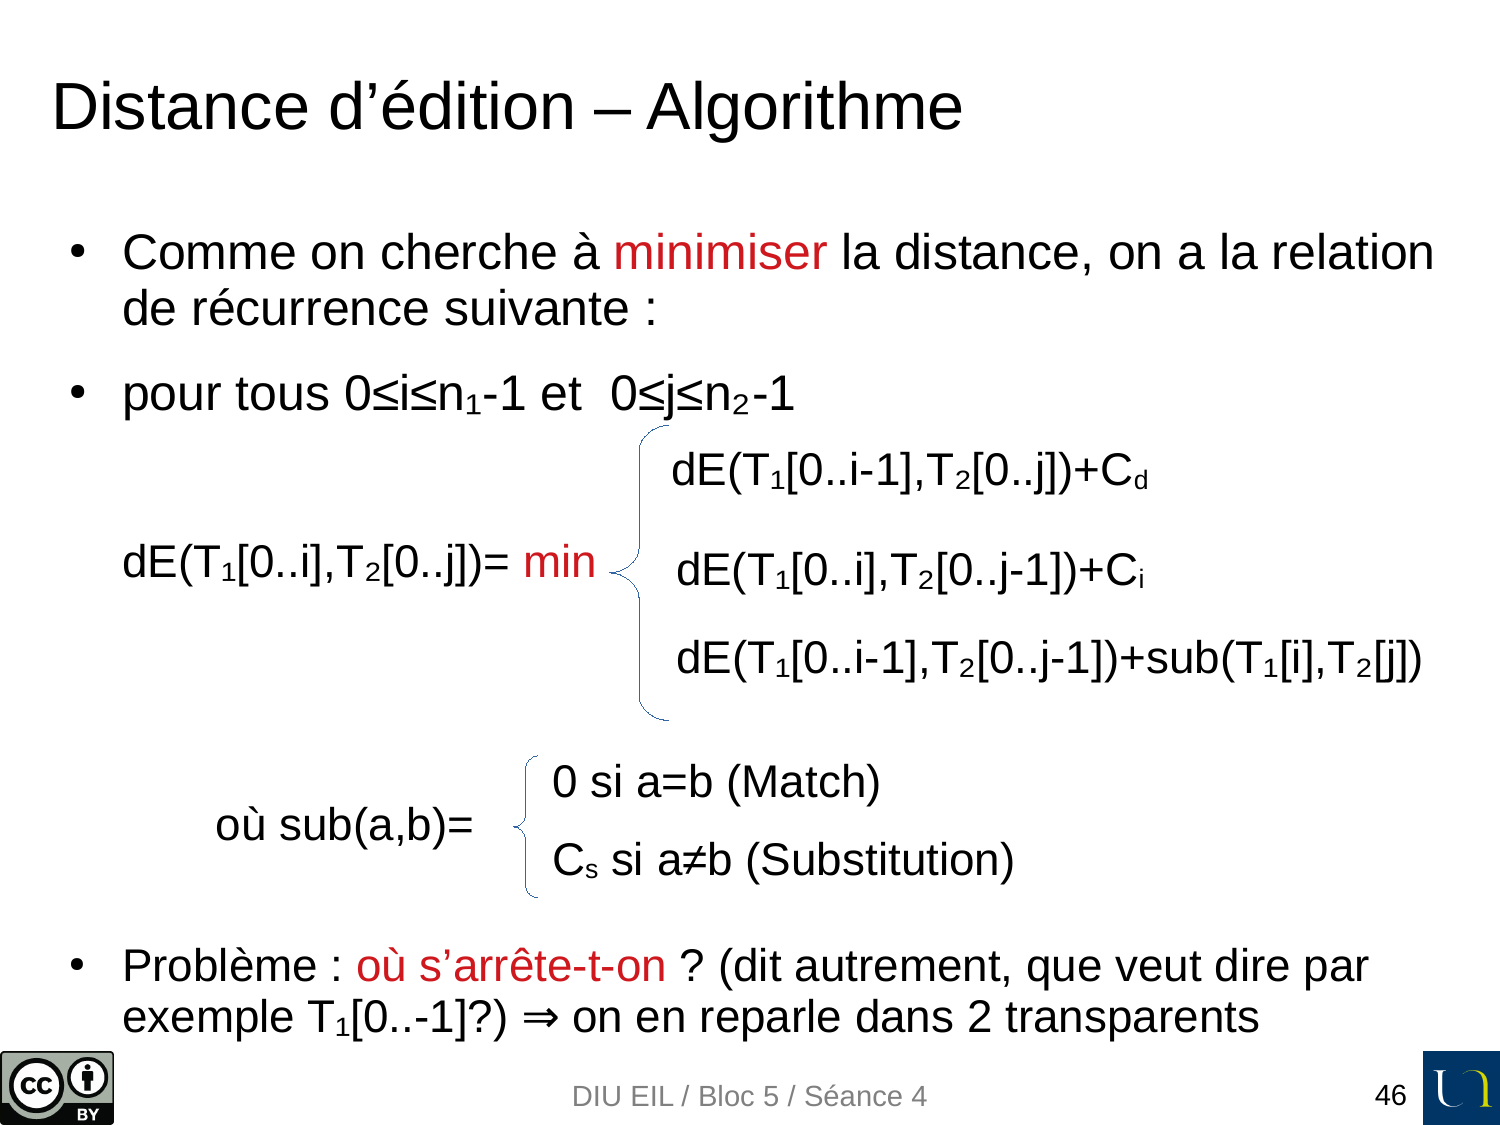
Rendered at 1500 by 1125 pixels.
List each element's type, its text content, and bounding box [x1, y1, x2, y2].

picture [1417, 1051, 1500, 1125]
text_box dE(T₁[0..i],T₂[0..j-1])+Ci [661, 536, 1183, 618]
text_box dE(T₁[0..i-1],T₂[0..j-1])+sub(T₁[i],T₂[j]) [661, 625, 1446, 692]
text_box 0 si a=b (Match) [537, 748, 897, 815]
title Distance d’édition – Algorithme [51, 44, 1449, 170]
text_box où sub(a,b)= [200, 791, 502, 858]
picture [0, 1051, 114, 1125]
list Comme on cherche à minimiser la distance, on a la relation de récurrence suivante : pour tous 0≤i≤n₁-1 et 0≤j≤n₂-1 dE(T₁[0..i],T₂[0..j])= min Problème : où s’arrête-t-on ? (dit autrement, que veut dire par exemple T₁[0..-1]?) ⇒ on en reparle dans 2 transparents [51, 224, 1449, 1052]
text_box dE(T₁[0..i-1],T₂[0..j])+Cd [656, 437, 1178, 519]
text_box Cs si a≠b (Substitution) [537, 826, 1041, 908]
